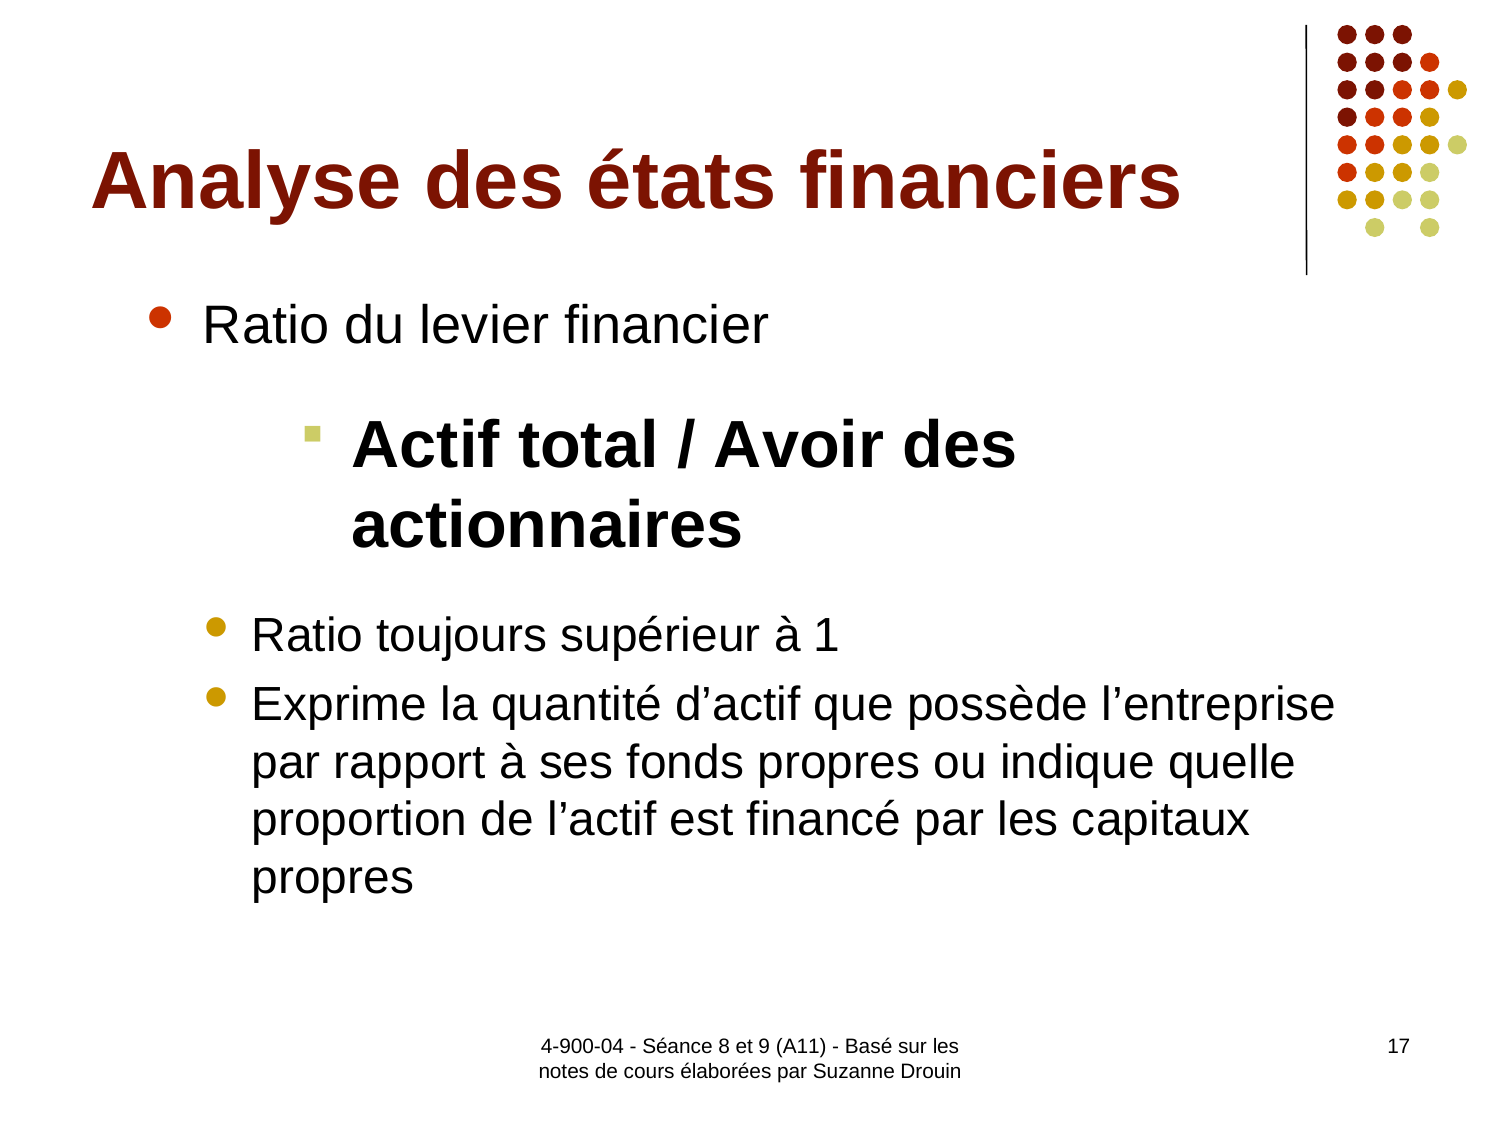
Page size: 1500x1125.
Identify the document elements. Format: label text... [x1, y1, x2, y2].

text_box Analyse des états financiers [74, 20, 1313, 233]
text_box <numéro> [1074, 1025, 1426, 1101]
text_box Ratio du levier financier Actif total / Avoir des actionnaires Ratio toujours supérieur à 1 Exprime la quantité d’actif que possède l’entreprise par rapport à ses fonds propres ou indique quelle proportion de l’actif est financé par les capitaux propres [75, 282, 1426, 1006]
text_box 4-900-04 - Séance 8 et 9 (A11) - Basé sur les notes de cours élaborées par Suzanne Drouin [512, 1025, 988, 1101]
